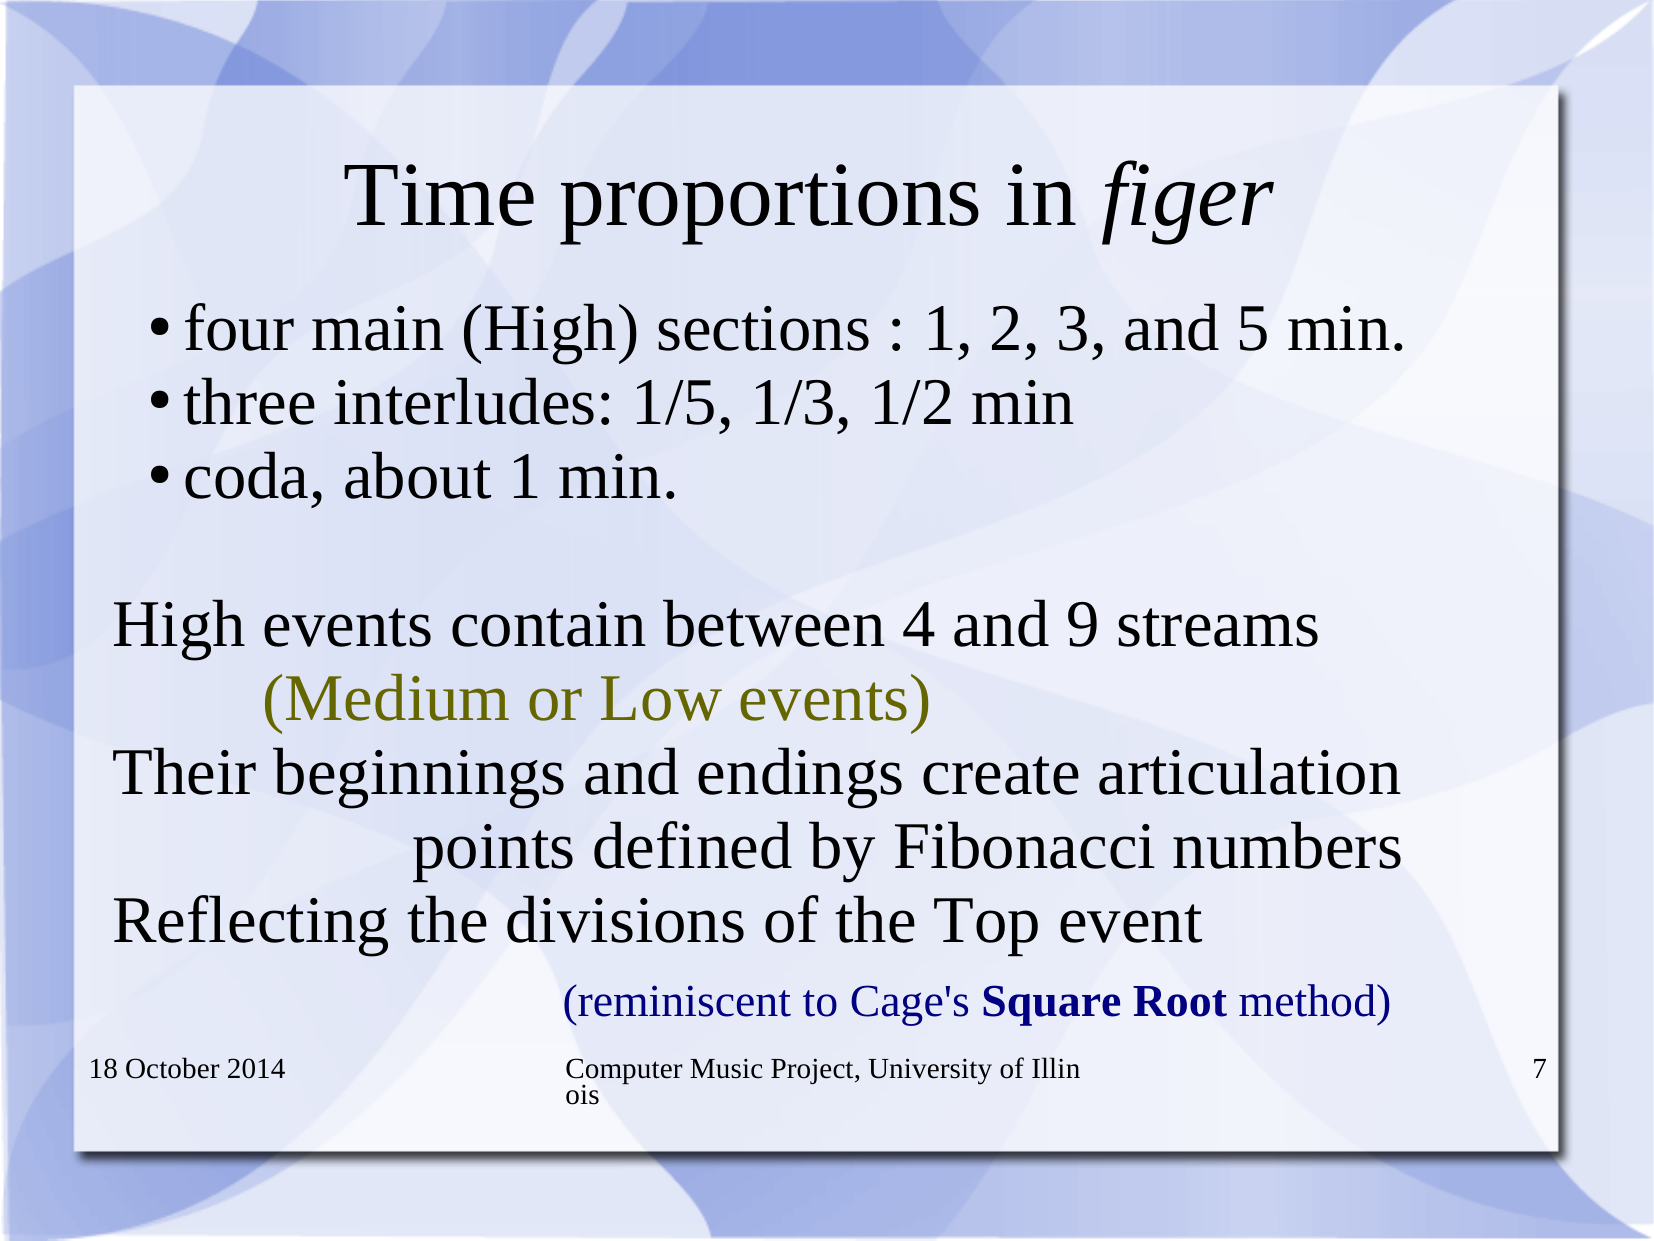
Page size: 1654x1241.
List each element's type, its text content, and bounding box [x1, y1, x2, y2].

picture [0, 0, 1654, 1241]
subtitle four main (High) sections : 1, 2, 3, and 5 min. three interludes: 1/5, 1/3, 1/2 min coda, about 1 min. High events contain between 4 and 9 streams (Medium or Low events) Their beginnings and endings create articulation points defined by Fibonacci numbers Reflecting the divisions of the Top event (reminiscent to Cage's Square Root method) [112, 290, 1489, 1032]
title Time proportions in figer [82, 98, 1536, 291]
